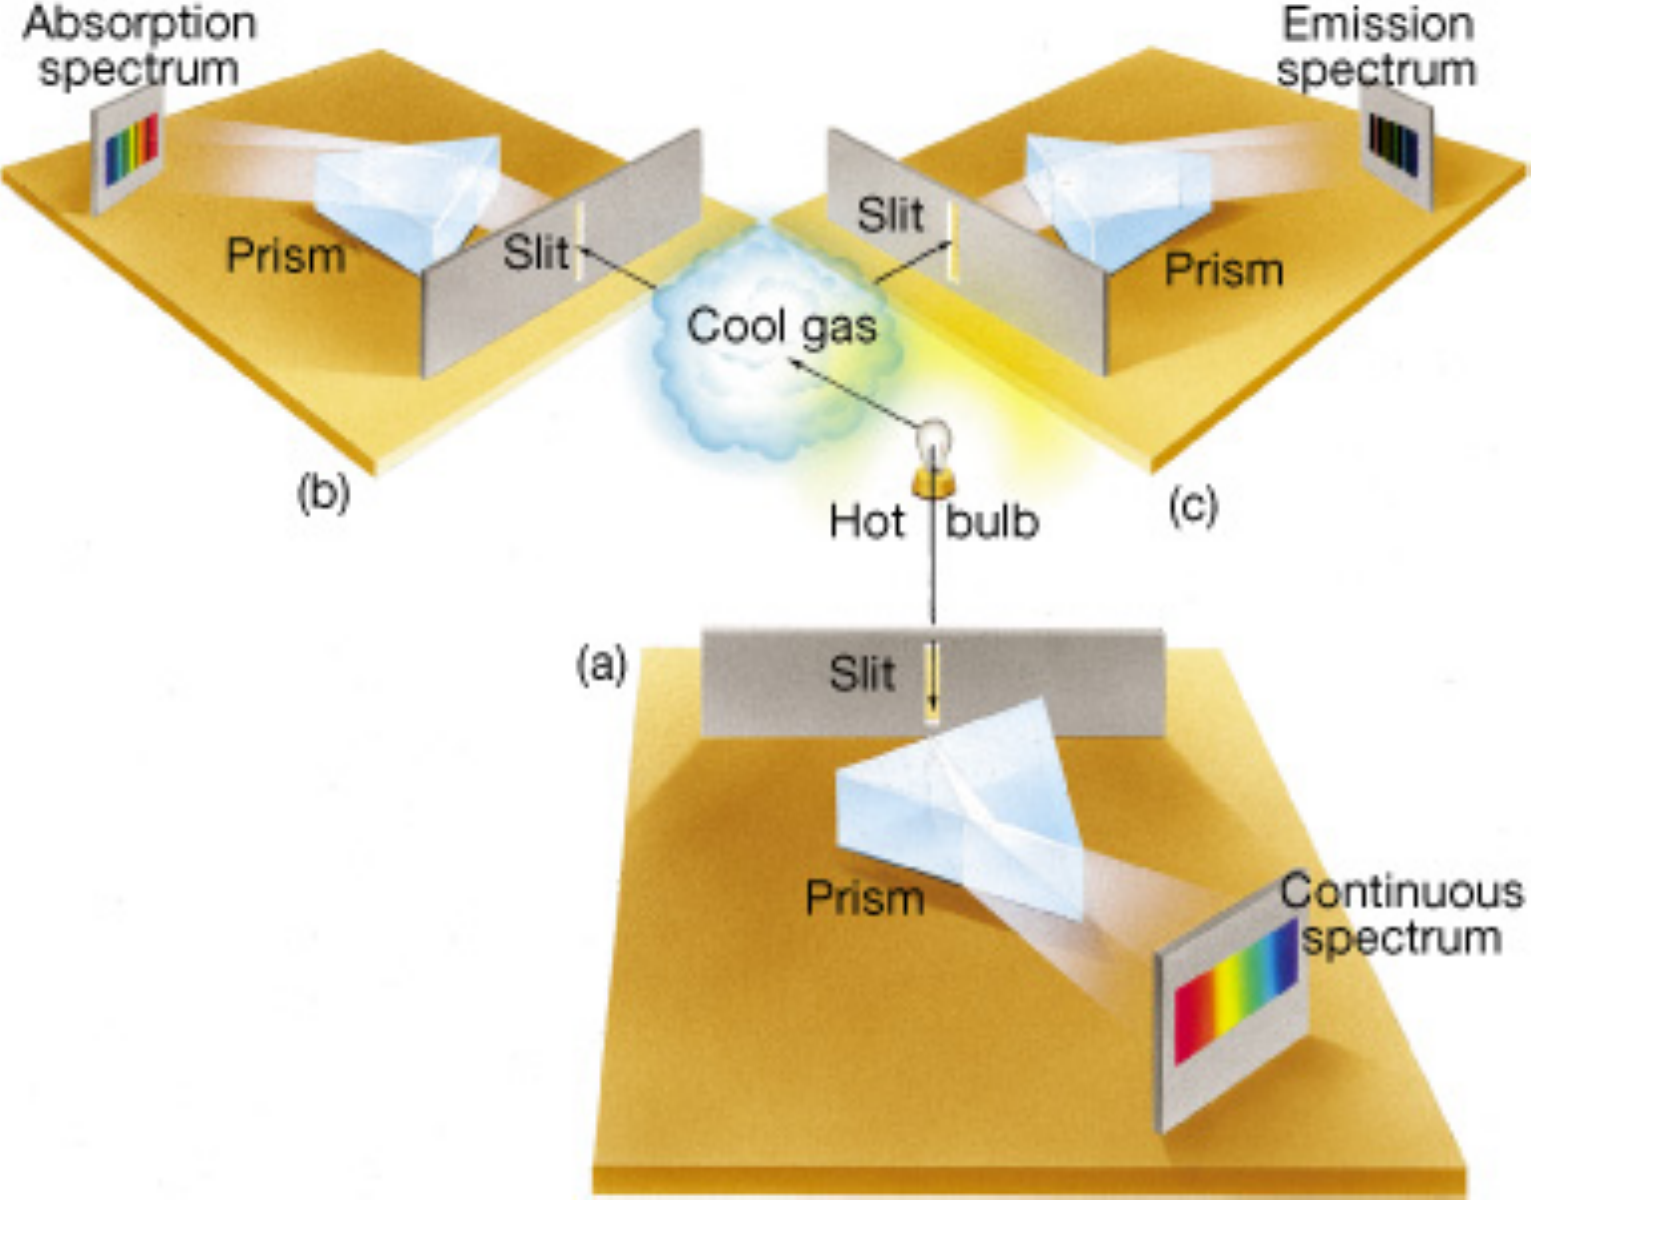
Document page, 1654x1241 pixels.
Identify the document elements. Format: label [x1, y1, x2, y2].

picture [0, 0, 1531, 1201]
